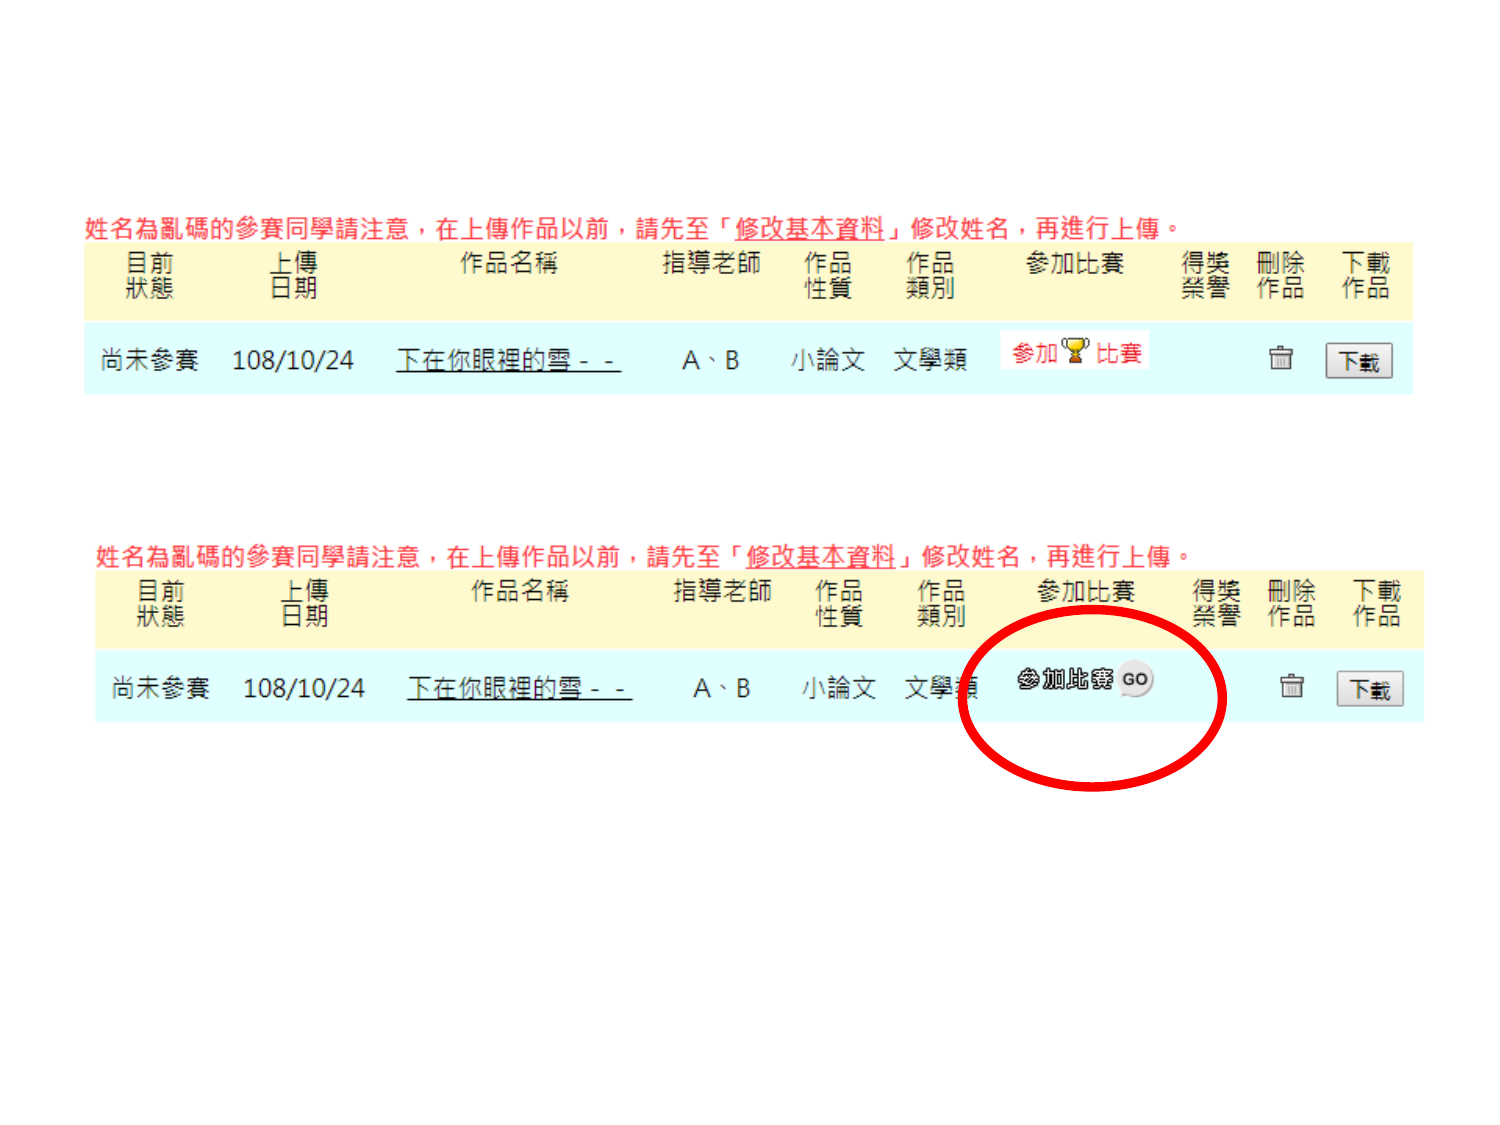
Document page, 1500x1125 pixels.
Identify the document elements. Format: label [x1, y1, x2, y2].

picture [64, 527, 1447, 728]
picture [968, 615, 1217, 728]
picture [64, 196, 1436, 398]
